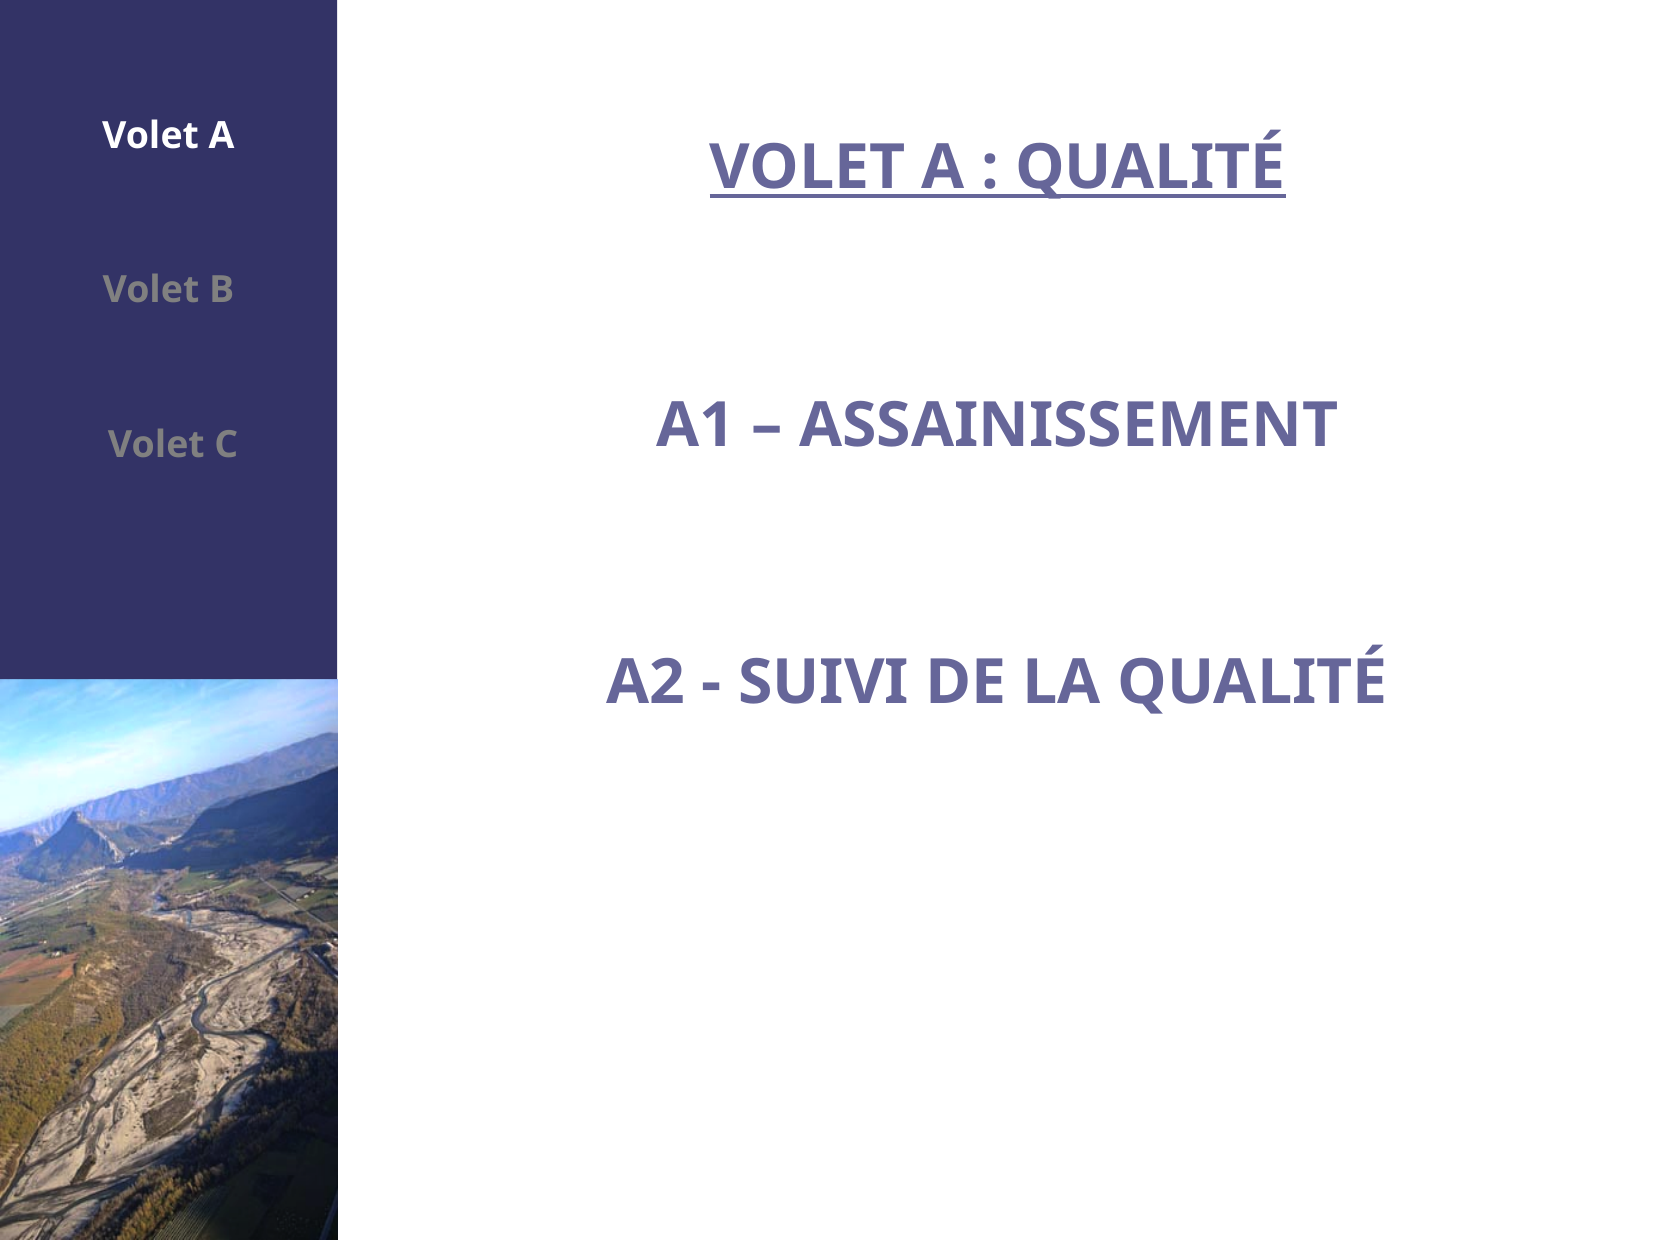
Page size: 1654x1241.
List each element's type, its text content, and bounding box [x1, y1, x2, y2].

text_box Volet A Volet B Volet C [0, 0, 338, 680]
picture [0, 680, 338, 1241]
text_box VOLET A : QUALITÉ A1 – ASSAINISSEMENT A2 - SUIVI DE LA QUALITÉ [371, 114, 1625, 739]
